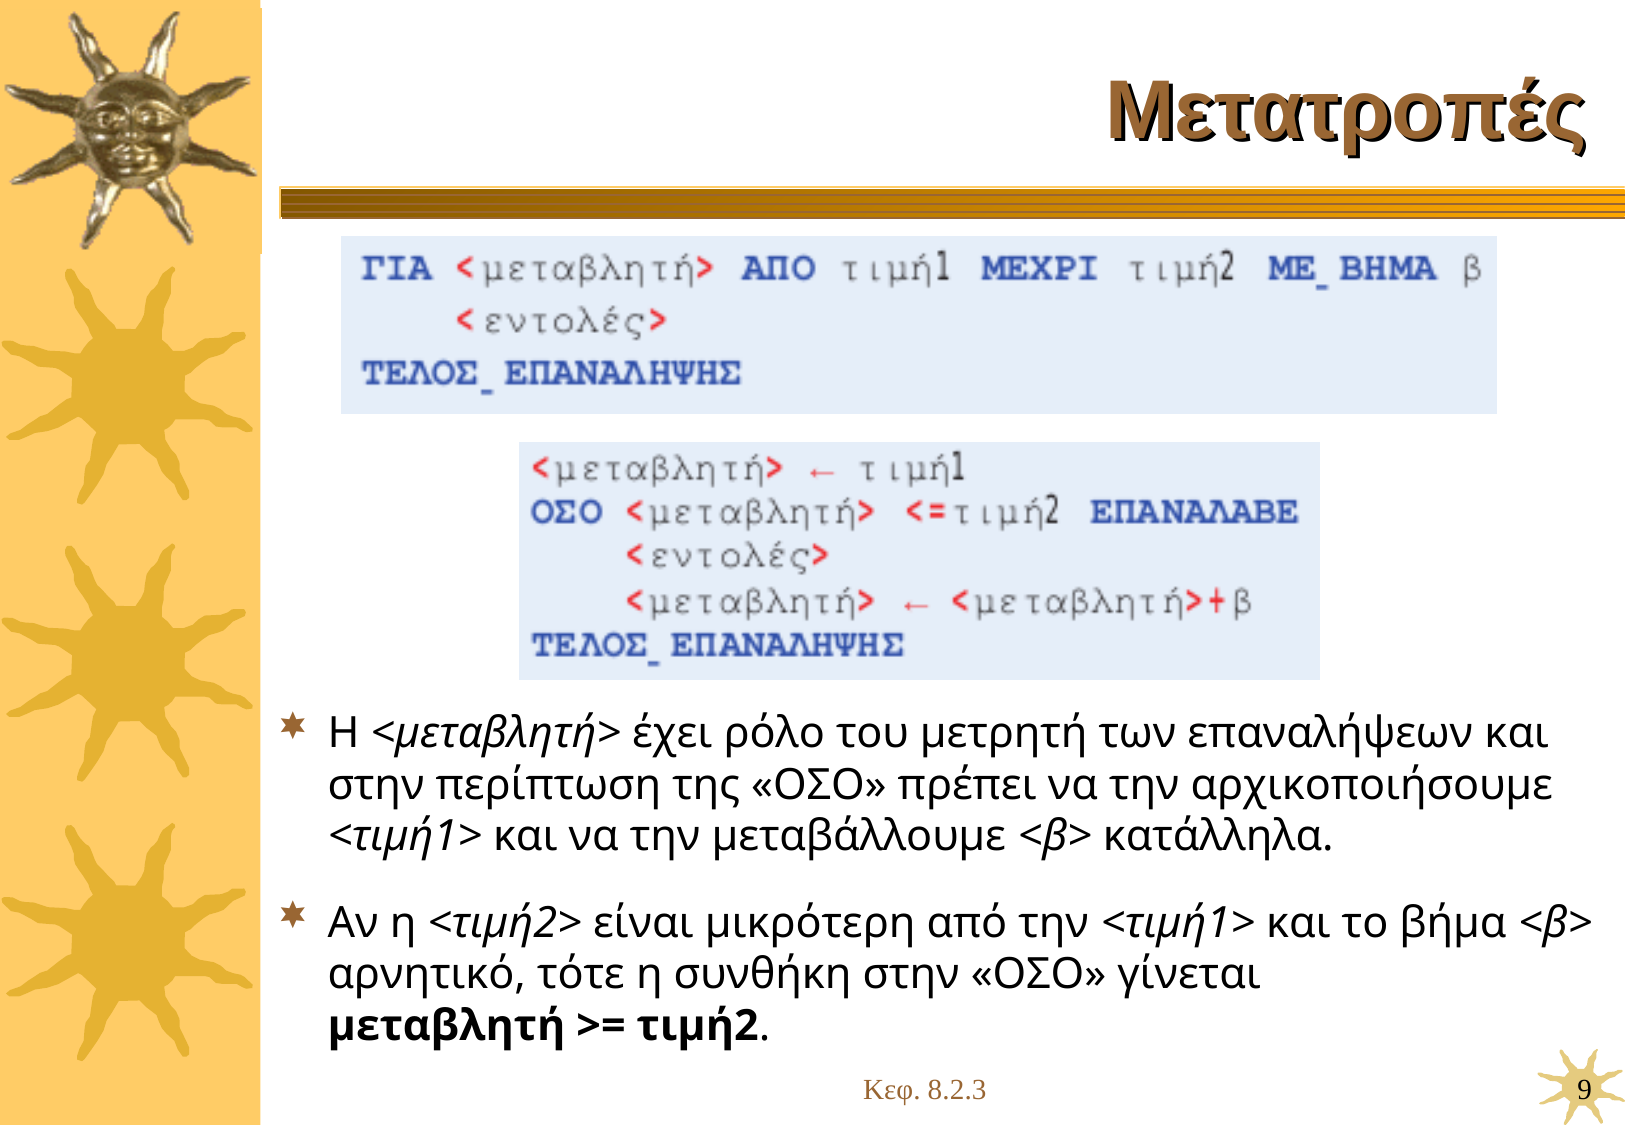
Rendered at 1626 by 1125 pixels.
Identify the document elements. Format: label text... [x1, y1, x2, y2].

picture [519, 442, 1320, 680]
picture [1, 163, 262, 254]
text_box Η <μεταβλητή> έχει ρόλο του μετρητή των επαναλήψεων και στην περίπτωση της «ΟΣΟ» πρέπει να την αρχικοποιήσουμε <τιμή1> και να την μεταβάλλουμε <β> κατάλληλα. Αν η <τιμή2> είναι μικρότερη από την <τιμή1> και το βήμα <β> αρνητικό, τότε η συνθήκη στην «ΟΣΟ» γίνεται μεταβλητή >= τιμή2. [259, 696, 1620, 1093]
picture [341, 236, 1497, 414]
text_box Μετατροπές [0, 0, 1625, 163]
